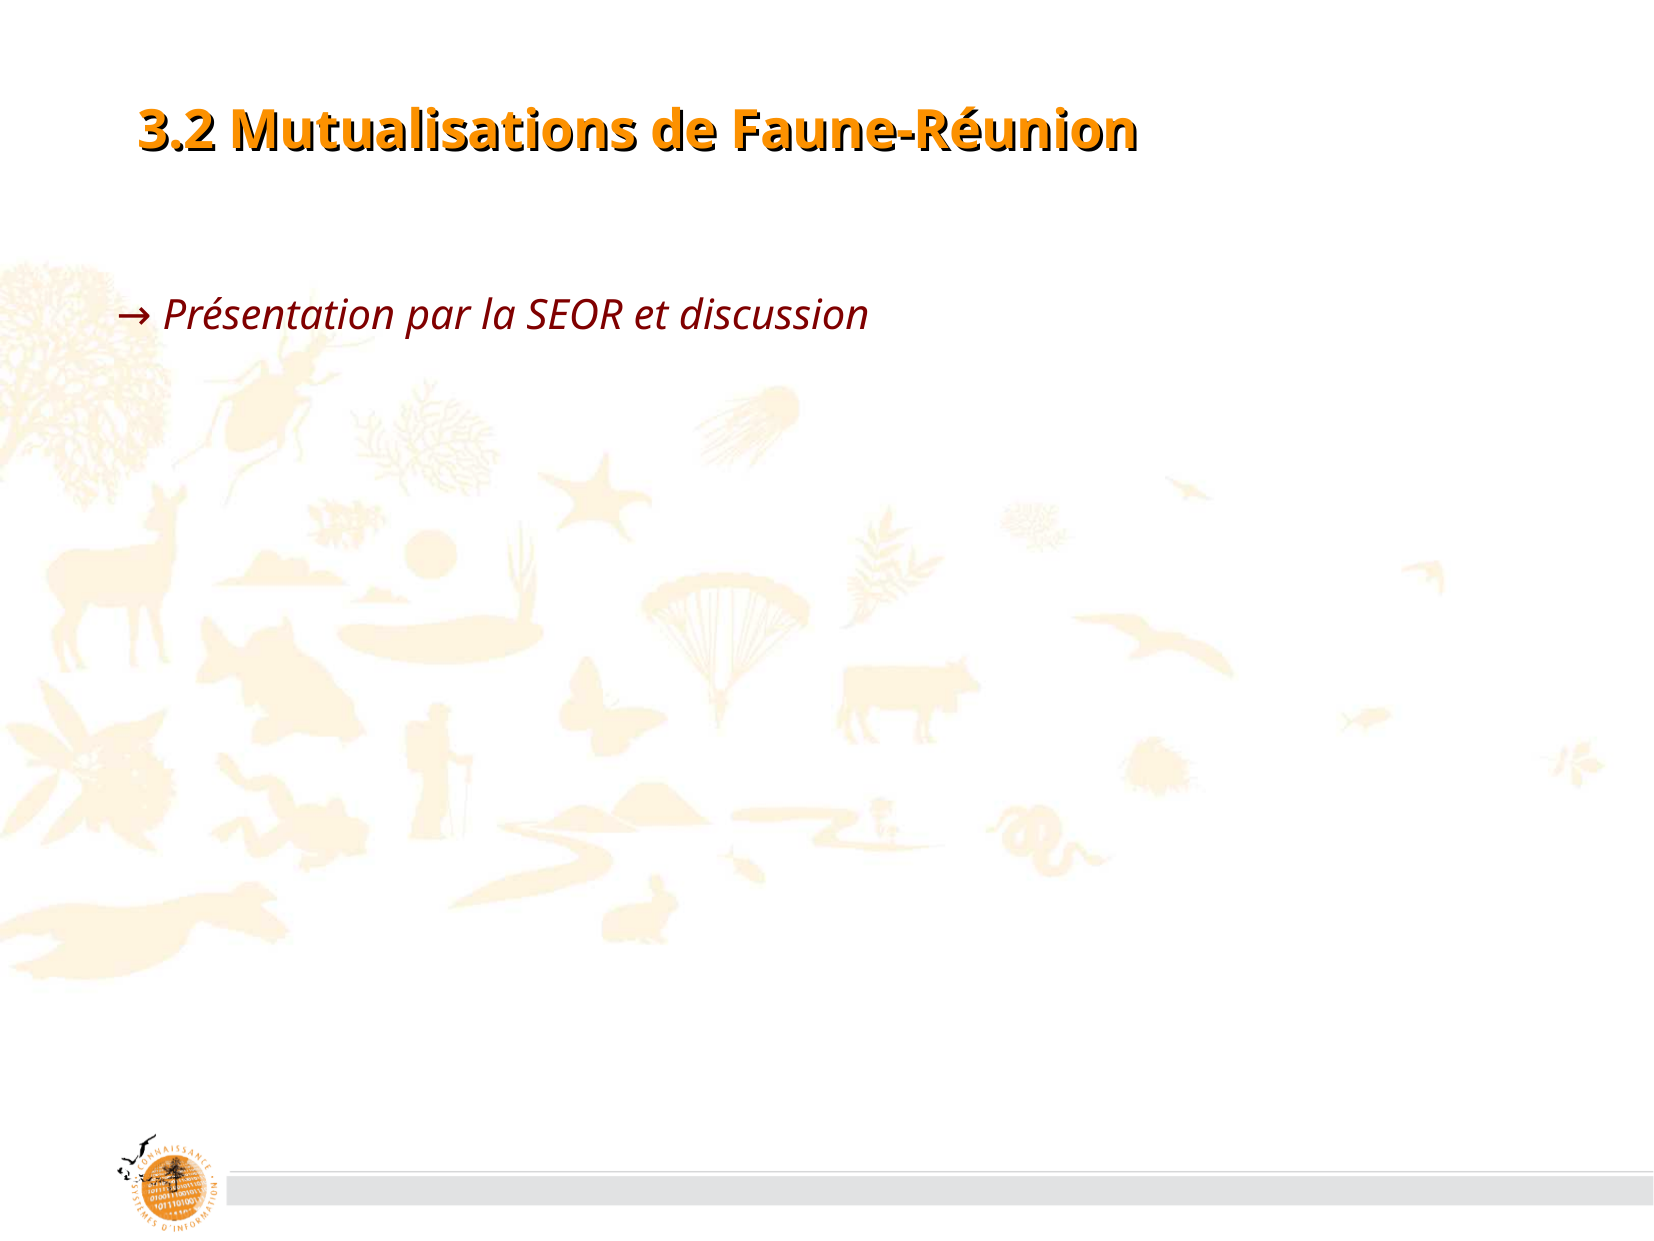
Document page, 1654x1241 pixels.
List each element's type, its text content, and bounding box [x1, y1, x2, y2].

picture [0, 0, 1654, 1241]
title 3.2 Mutualisations de Faune-Réunion [118, 49, 1607, 207]
subtitle → Présentation par la SEOR et discussion [106, 265, 1536, 361]
